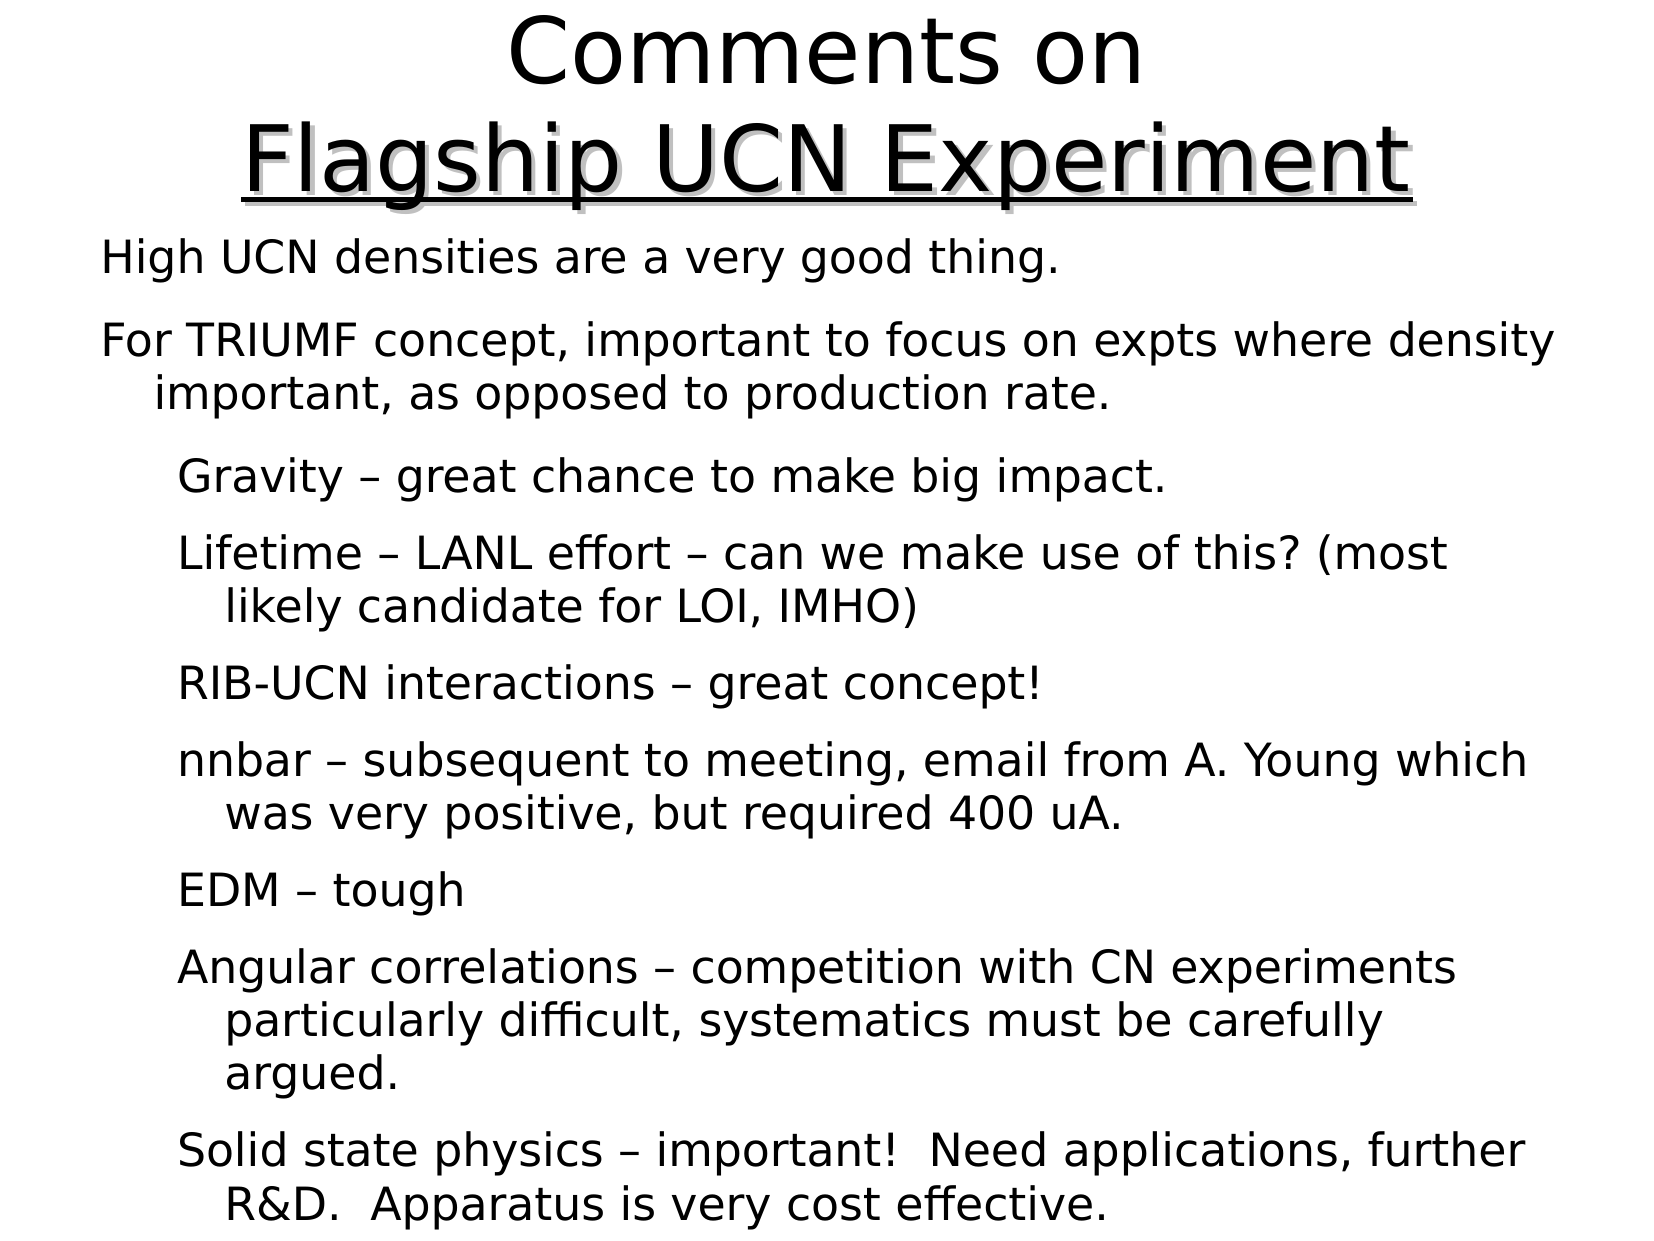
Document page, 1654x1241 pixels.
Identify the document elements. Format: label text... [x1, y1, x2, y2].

title Comments on Flagship UCN Experiment [82, 0, 1571, 213]
list High UCN densities are a very good thing. For TRIUMF concept, important to focus on expts where density important, as opposed to production rate. Gravity – great chance to make big impact. Lifetime – LANL effort – can we make use of this? (most likely candidate for LOI, IMHO) RIB-UCN interactions – great concept! nnbar – subsequent to meeting, email from A. Young which was very positive, but required 400 uA. EDM – tough Angular correlations – competition with CN experiments particularly difficult, systematics must be carefully argued. Solid state physics – important! Need applications, further R&D. Apparatus is very cost effective. [82, 231, 1571, 1223]
